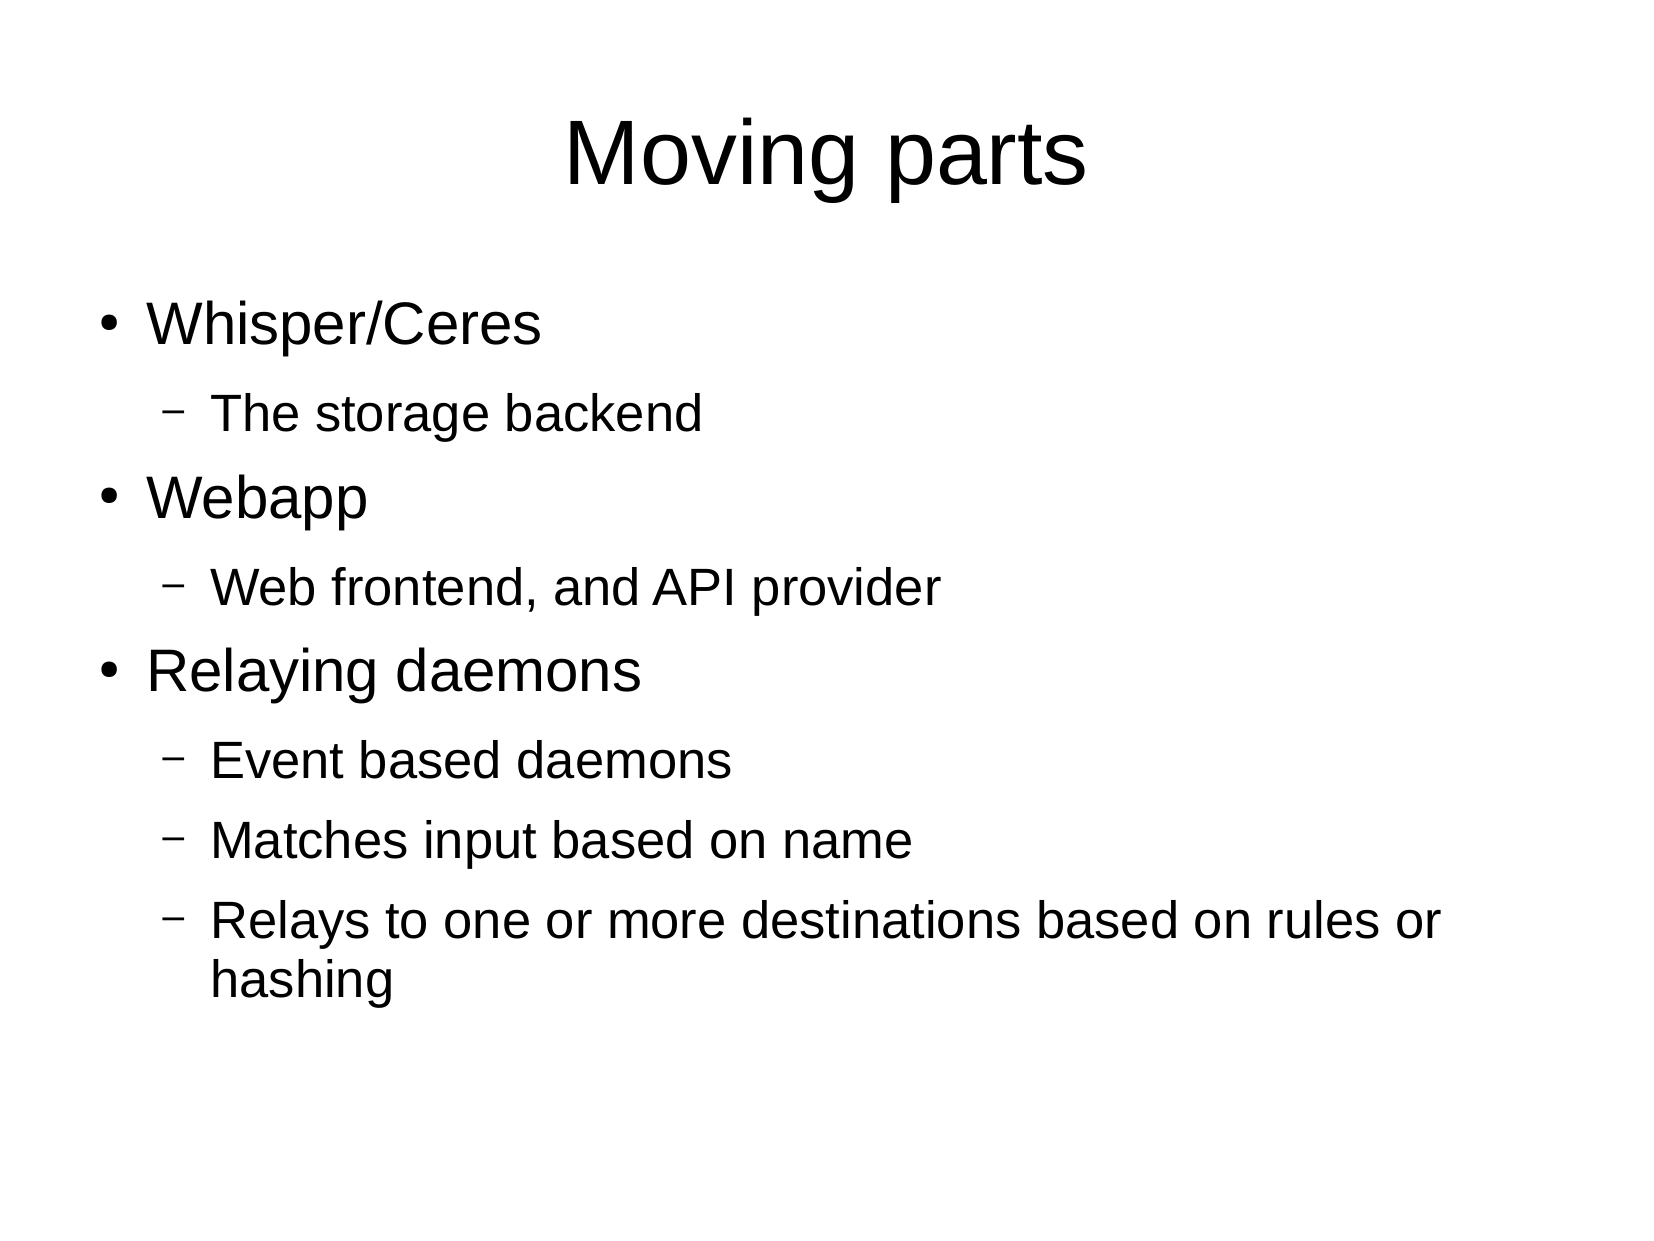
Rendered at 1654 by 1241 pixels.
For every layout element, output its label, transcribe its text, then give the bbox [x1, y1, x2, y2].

list Whisper/Ceres The storage backend Webapp Web frontend, and API provider Relaying daemons Event based daemons Matches input based on name Relays to one or more destinations based on rules or hashing [82, 290, 1538, 1010]
title Moving parts [82, 49, 1571, 257]
